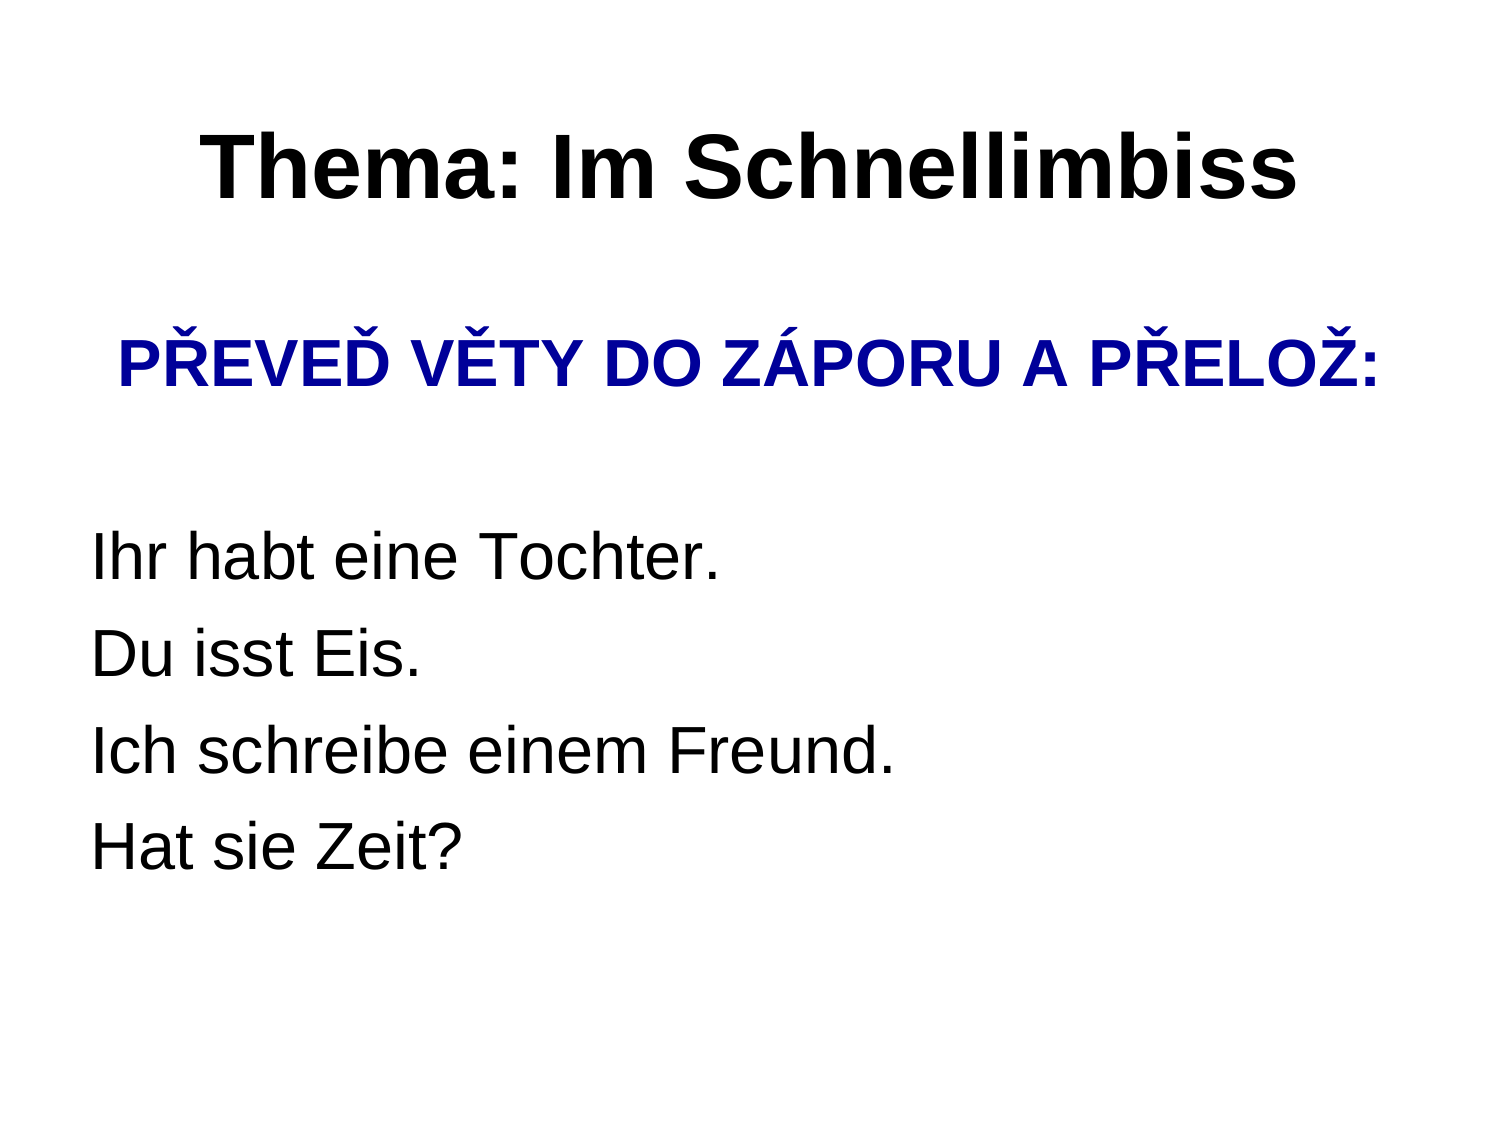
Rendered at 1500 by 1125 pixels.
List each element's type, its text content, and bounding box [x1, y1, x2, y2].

title Thema: Im Schnellimbiss [75, 47, 1426, 276]
list PŘEVEĎ VĚTY DO ZÁPORU A PŘELOŽ: Ihr habt eine Tochter. Du isst Eis. Ich schreibe einem Freund. Hat sie Zeit? [75, 312, 1426, 988]
